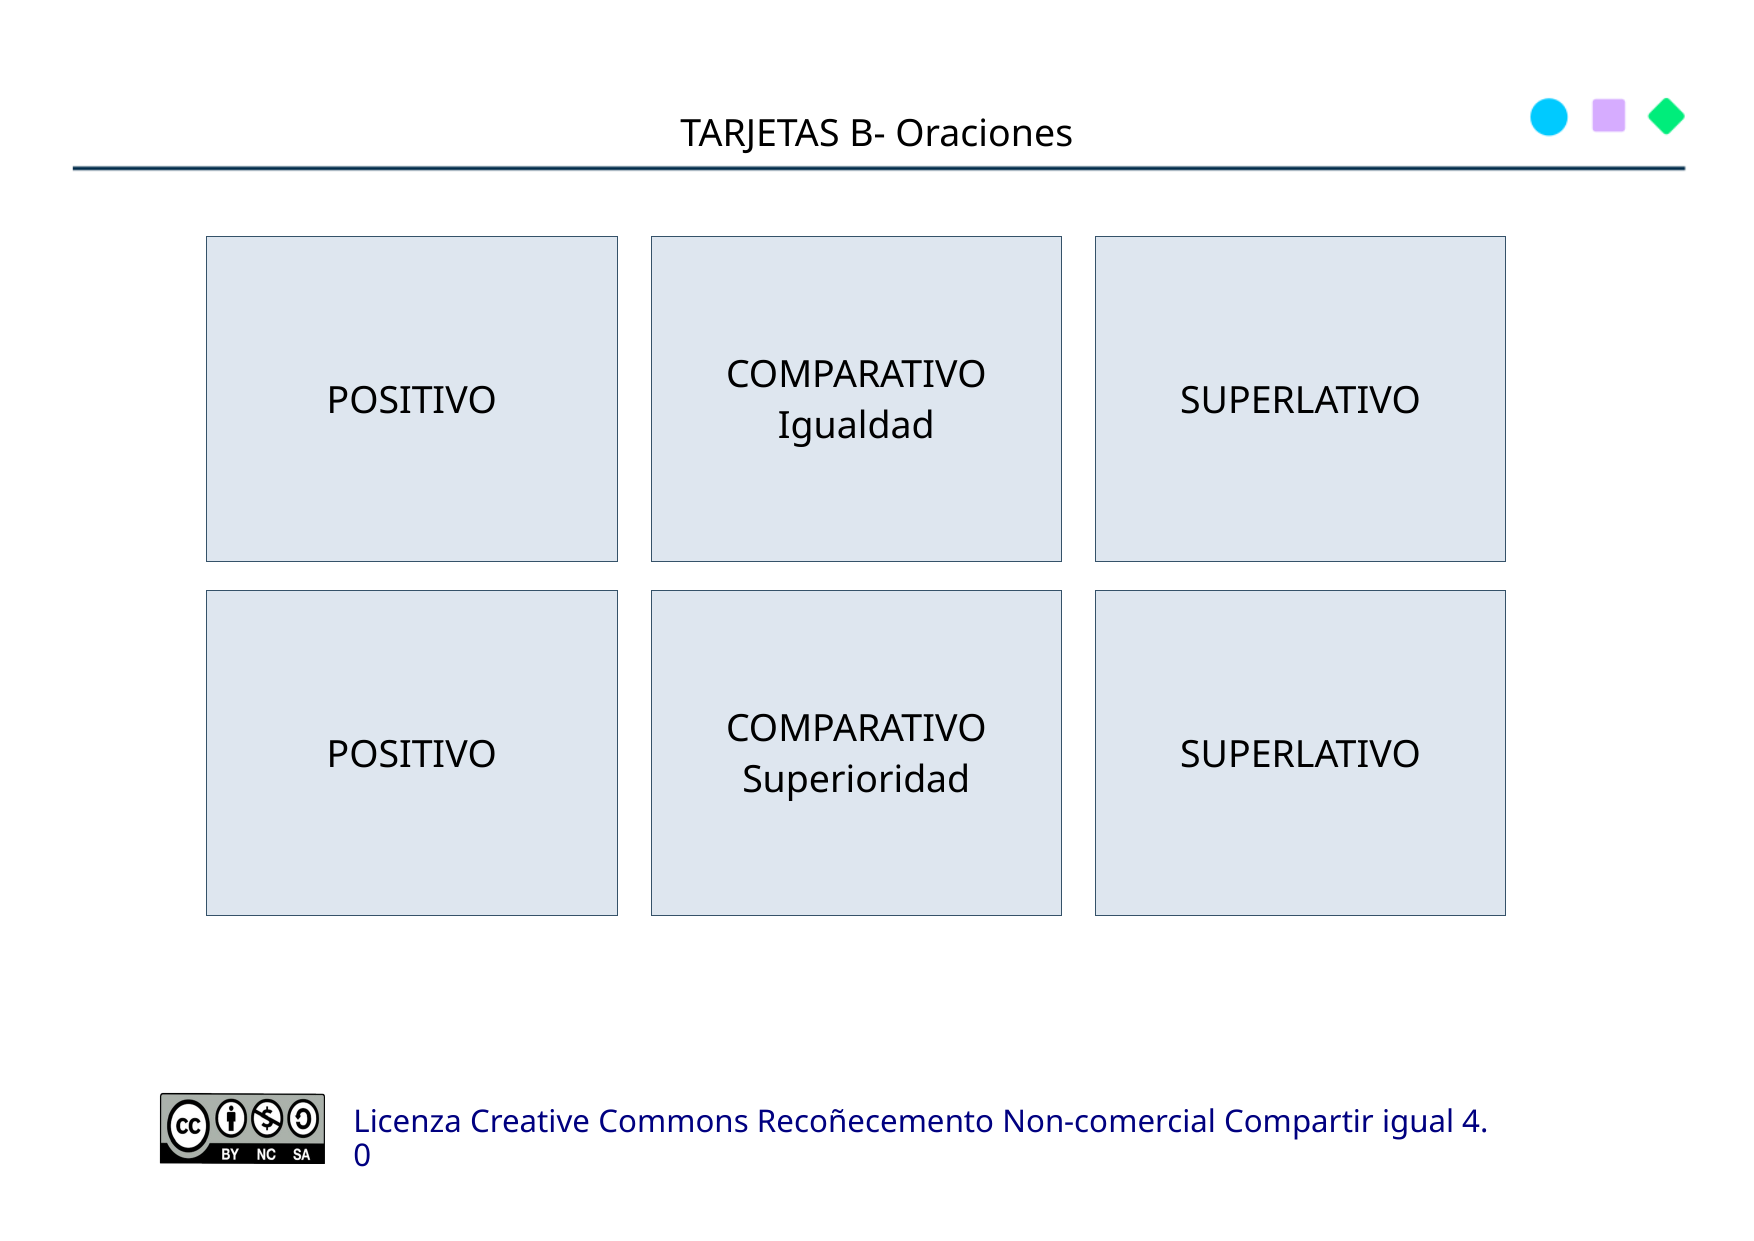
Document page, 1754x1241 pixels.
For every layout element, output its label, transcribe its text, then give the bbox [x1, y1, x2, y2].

picture [159, 1092, 325, 1164]
text_box SUPERLATIVO [1095, 236, 1506, 562]
text_box COMPARATIVO Superioridad [651, 590, 1062, 916]
text_box SUPERLATIVO [1095, 590, 1506, 916]
text_box POSITIVO [206, 590, 618, 916]
text_box Licenza Creative Commons Recoñecemento Non-comercial Compartir igual 4.0 [338, 1072, 1506, 1170]
text_box POSITIVO [206, 236, 618, 562]
text_box COMPARATIVO Igualdad [651, 236, 1062, 562]
picture [59, 70, 1695, 194]
